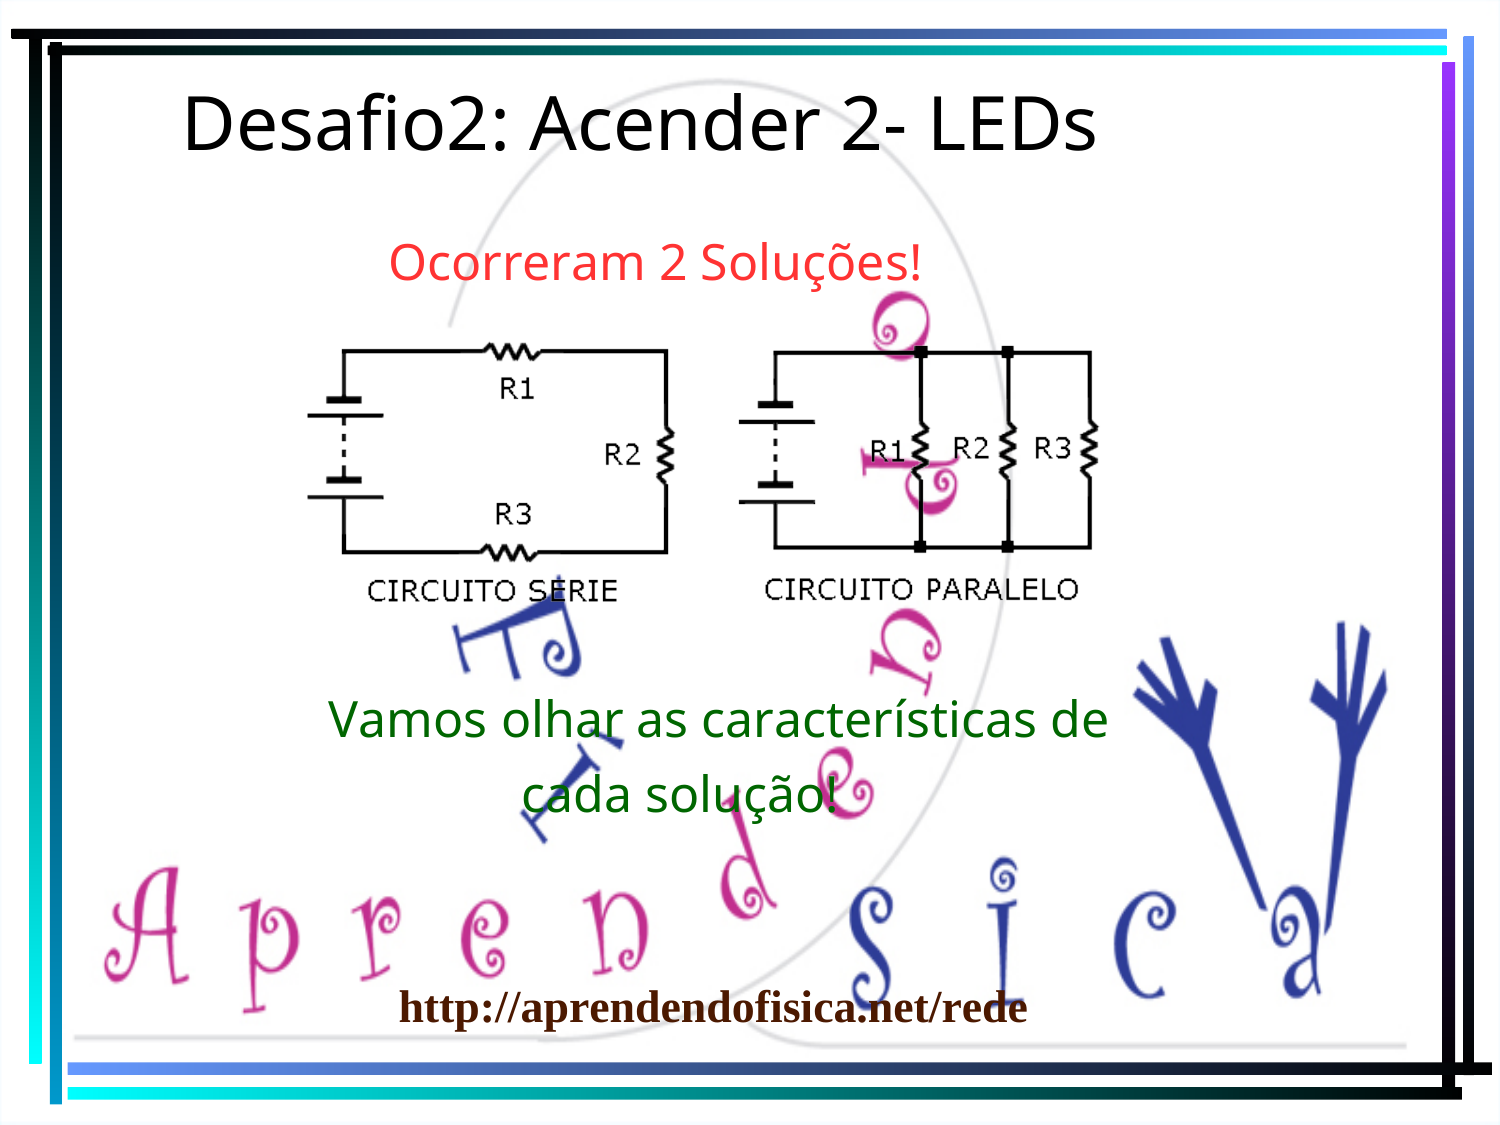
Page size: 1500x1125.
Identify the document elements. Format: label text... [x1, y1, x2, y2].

picture [0, 0, 1500, 1125]
title Desafio2: Acender 2- LEDs [88, 62, 1375, 207]
title Ocorreram 2 Soluções! [295, 192, 1211, 296]
text_box http://aprendendofisica.net/rede [383, 974, 1044, 1041]
title Vamos olhar as características de cada solução! [236, 649, 1152, 810]
